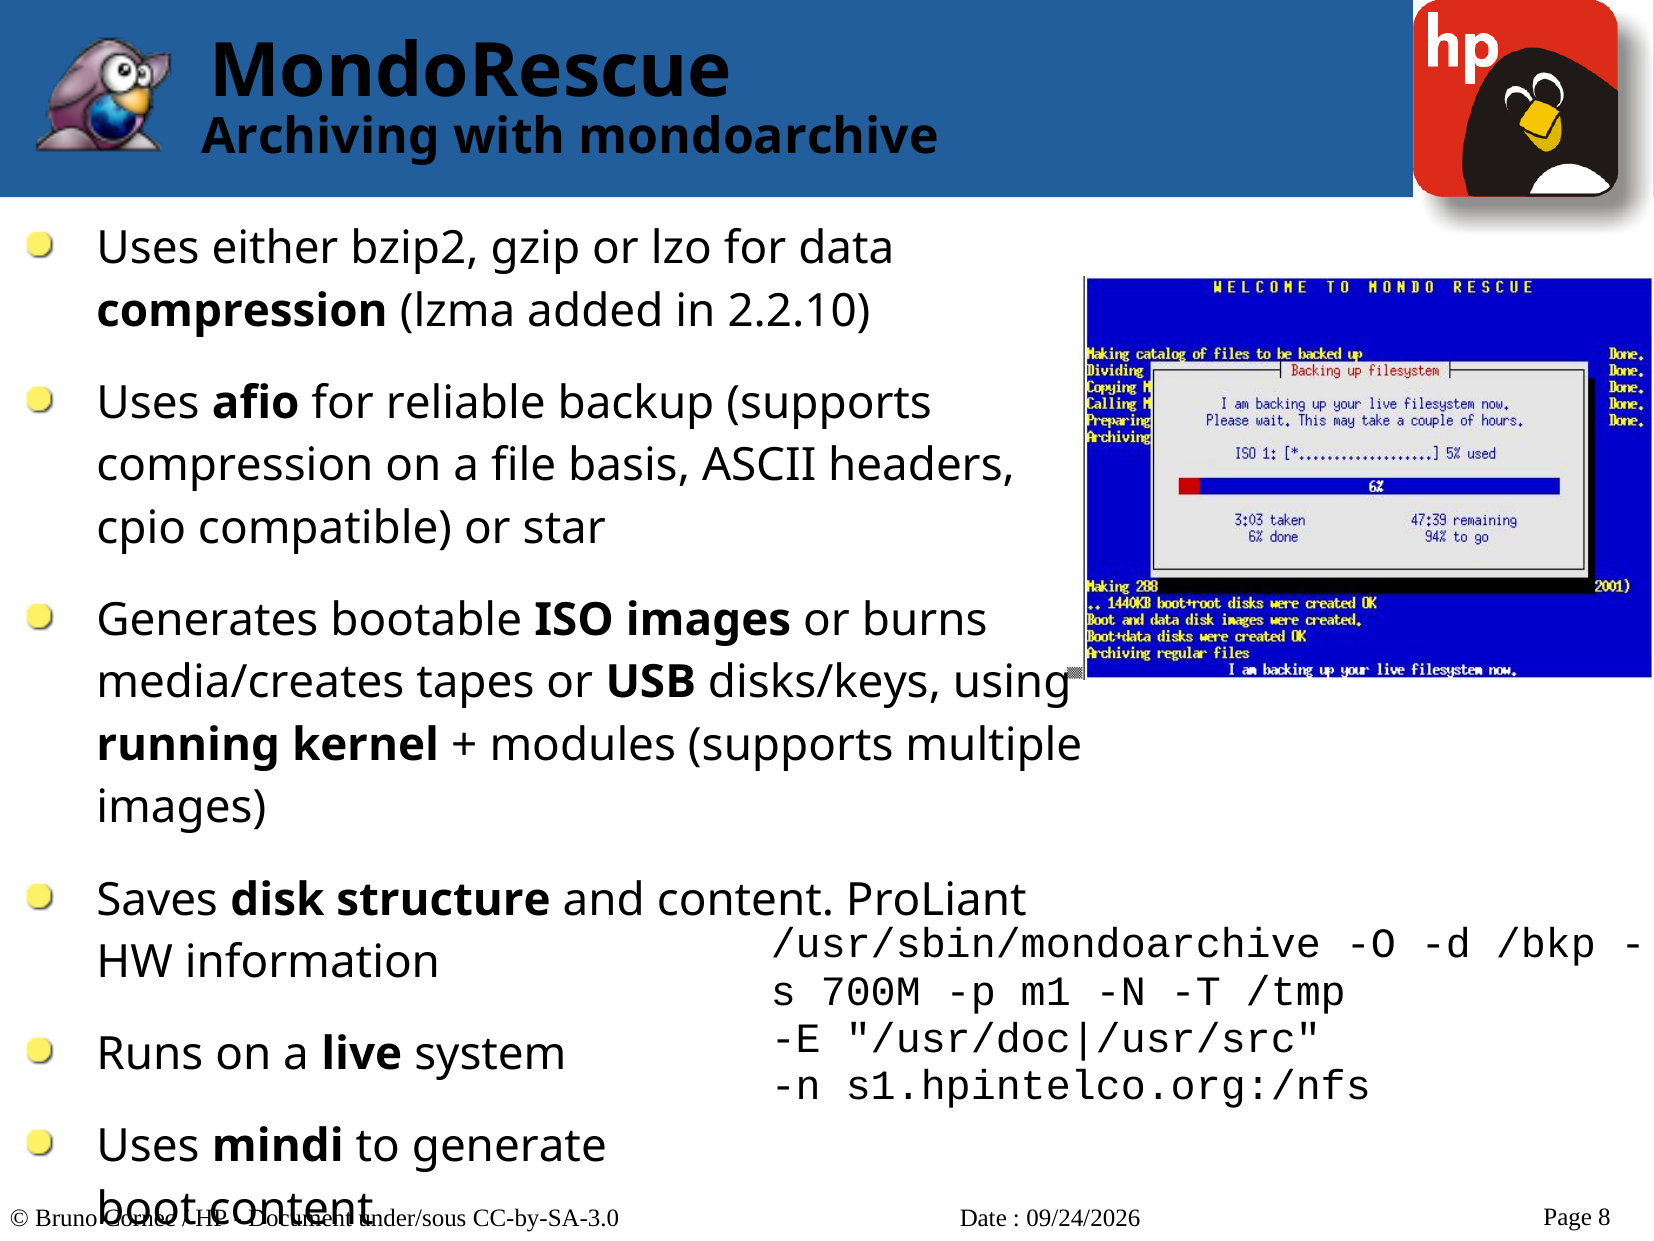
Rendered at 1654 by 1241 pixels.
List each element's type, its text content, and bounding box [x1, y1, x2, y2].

picture [1093, 276, 1654, 680]
picture [0, 0, 211, 199]
picture [1413, 0, 1654, 235]
list Uses either bzip2, gzip or lzo for data compression (lzma added in 2.2.10) Uses afio for reliable backup (supports compression on a file basis, ASCII headers, cpio compatible) or star Generates bootable ISO images or burns media/creates tapes or USB disks/keys, using running kernel + modules (supports multiple images) Saves disk structure and content. ProLiant HW information Runs on a live system Uses mindi to generate boot content [13, 214, 1093, 1187]
title Archiving with mondoarchive [201, 32, 1190, 241]
text_box /usr/sbin/mondoarchive -O -d /bkp -s 700M -p m1 -N -T /tmp -E "/usr/doc|/usr/src" -n s1.hpintelco.org:/nfs [770, 922, 1654, 1122]
